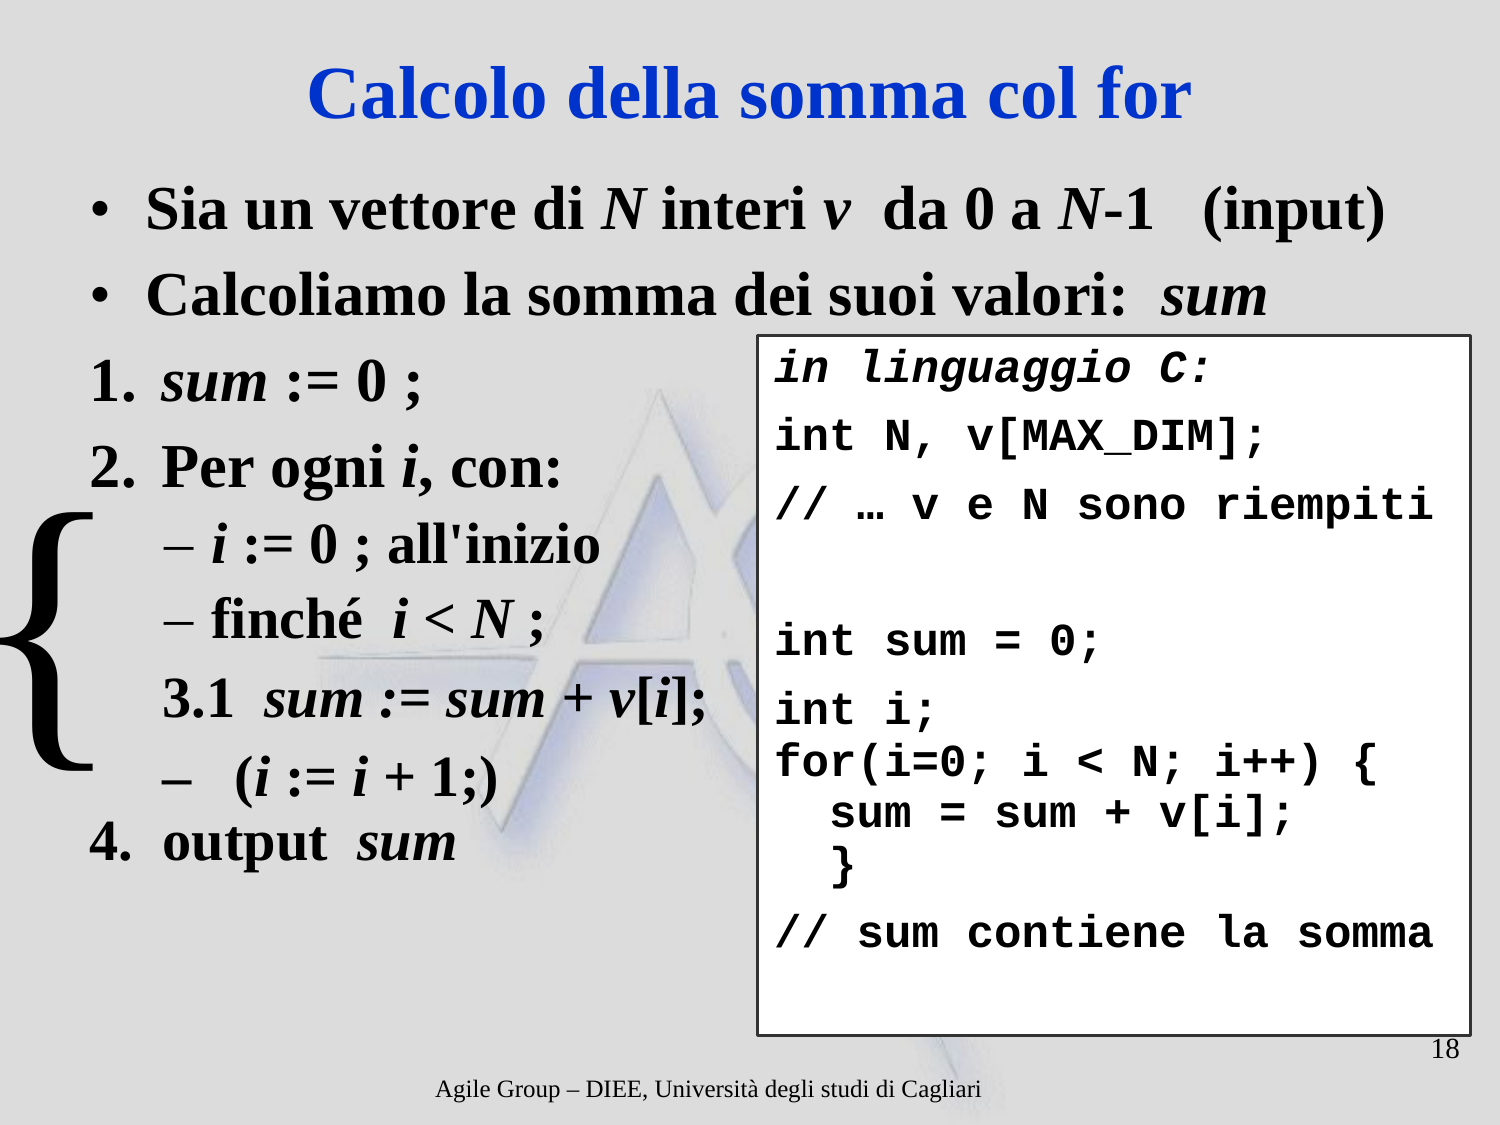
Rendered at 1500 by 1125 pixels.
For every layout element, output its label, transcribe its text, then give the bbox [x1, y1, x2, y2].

list Sia un vettore di N interi v da 0 a N-1 (input) Calcoliamo la somma dei suoi valori: sum sum := 0 ; Per ogni i, con: i := 0 ; all'inizio finché i < N ; 3.1 sum := sum + v[i]; – (i := i + 1;) 4. output sum [74, 166, 1463, 996]
text_box { [0, 443, 137, 805]
title Calcolo della somma col for [112, 12, 1388, 166]
list in linguaggio C: int N, v[MAX_DIM]; // … v e N sono riempiti int sum = 0; int i; for(i=0; i < N; i++) { sum = sum + v[i]; } // sum contiene la somma [757, 335, 1471, 1036]
picture [0, 0, 1500, 1125]
